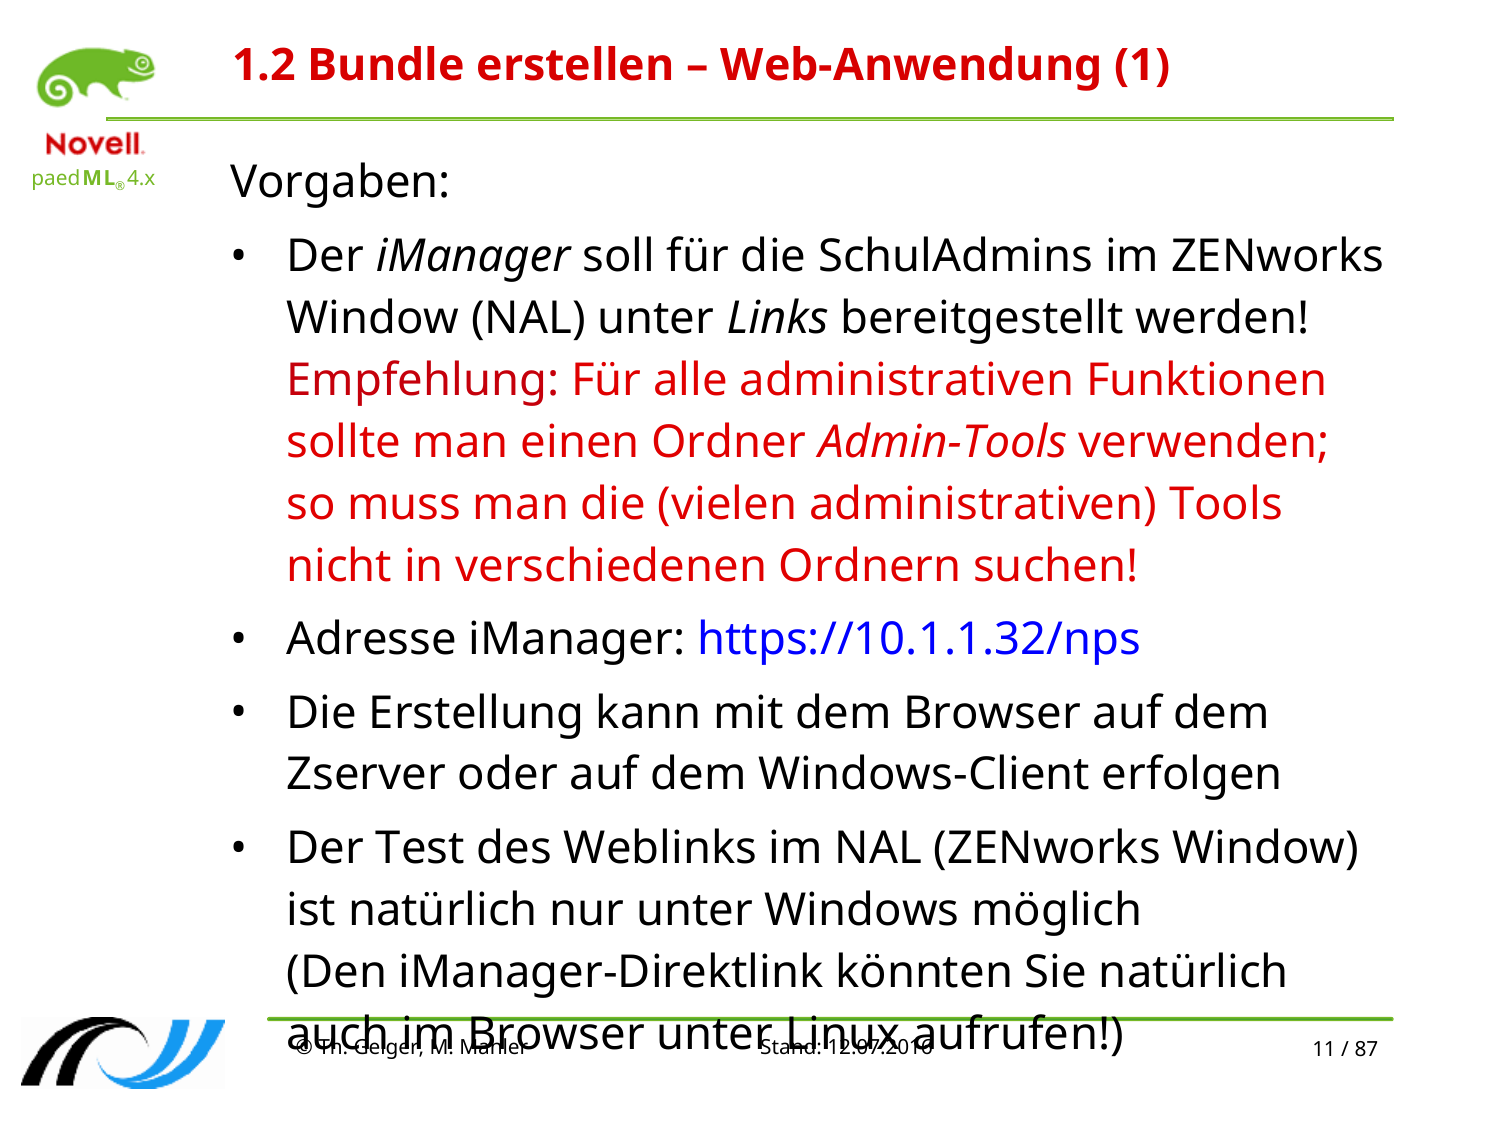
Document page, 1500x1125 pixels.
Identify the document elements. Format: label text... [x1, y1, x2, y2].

picture [21, 1017, 225, 1089]
picture [24, 32, 167, 175]
title 1.2 Bundle erstellen – Web-Anwendung (1) [232, 0, 1388, 126]
list Vorgaben: Der iManager soll für die SchulAdmins im ZENworks Window (NAL) unter Links bereitgestellt werden! Empfehlung: Für alle administrativen Funktionen sollte man einen Ordner Admin-Tools verwenden; so muss man die (vielen administrativen) Tools nicht in verschiedenen Ordnern suchen! Adresse iManager: https://10.1.1.32/nps Die Erstellung kann mit dem Browser auf dem Zserver oder auf dem Windows-Client erfolgen Der Test des Weblinks im NAL (ZENworks Window) ist natürlich nur unter Windows möglich (Den iManager-Direktlink könnten Sie natürlich auch im Browser unter Linux aufrufen!) [230, 149, 1388, 969]
